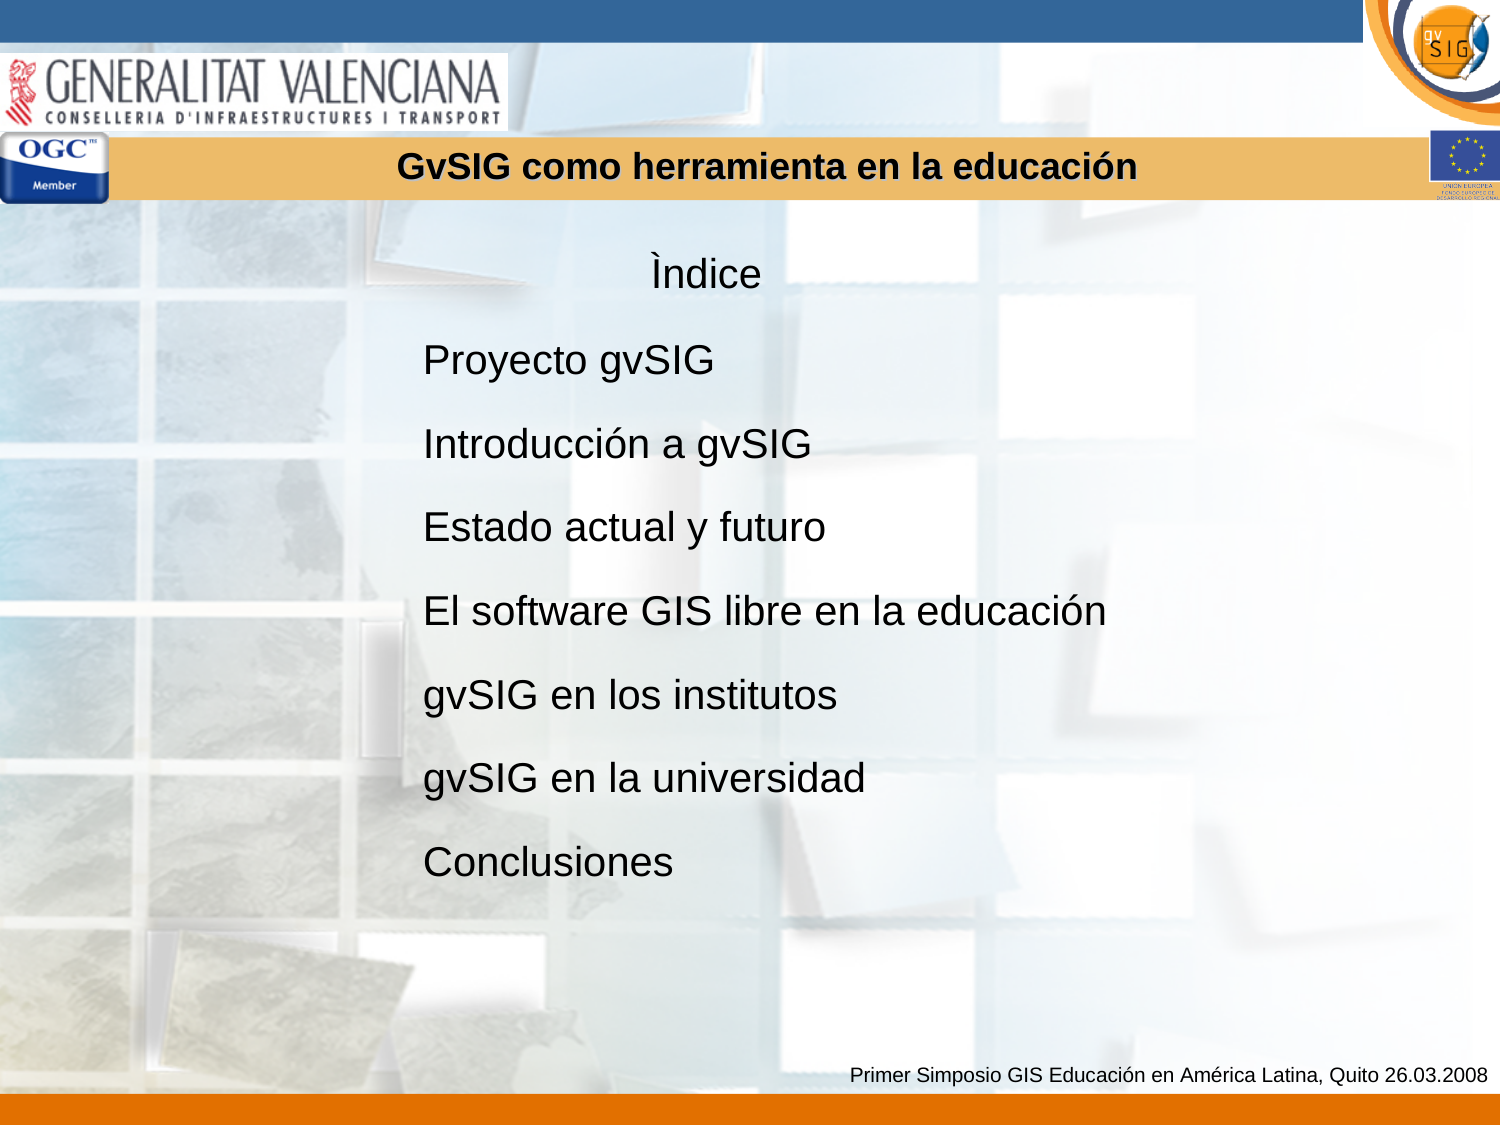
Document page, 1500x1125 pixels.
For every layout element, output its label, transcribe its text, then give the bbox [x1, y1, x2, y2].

text_box GvSIG como herramienta en la educación [396, 147, 1166, 191]
picture [1363, 0, 1500, 127]
text_box Ìndice [650, 252, 880, 300]
picture [1429, 129, 1500, 200]
picture [0, 132, 109, 204]
picture [0, 53, 508, 131]
text_box Proyecto gvSIG Introducción a gvSIG Estado actual y futuro El software GIS libre en la educación gvSIG en los institutos gvSIG en la universidad Conclusiones [411, 341, 1292, 893]
